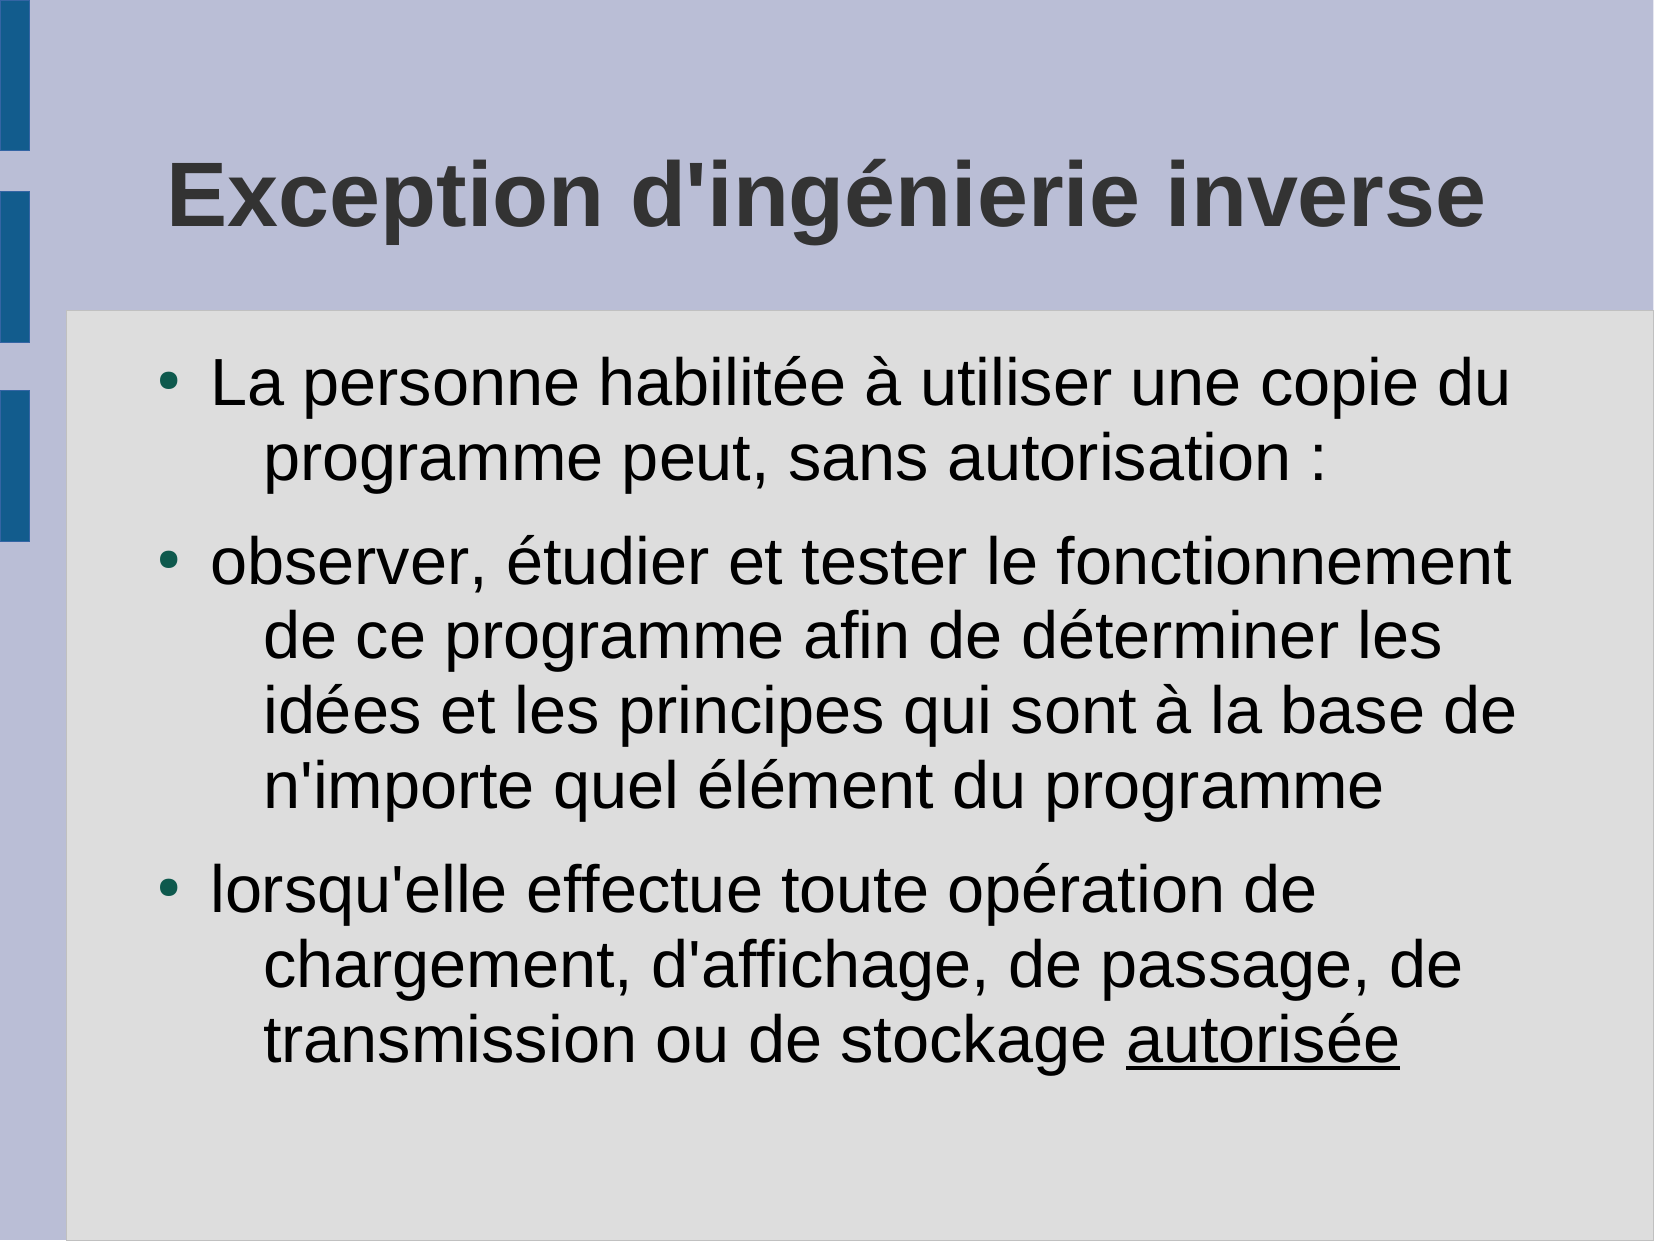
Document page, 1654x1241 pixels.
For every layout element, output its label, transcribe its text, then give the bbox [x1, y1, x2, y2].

list La personne habilitée à utiliser une copie du programme peut, sans autorisation : observer, étudier et tester le fonctionnement de ce programme afin de déterminer les idées et les principes qui sont à la base de n'importe quel élément du programme lorsqu'elle effectue toute opération de chargement, d'affichage, de passage, de transmission ou de stockage autorisée [121, 344, 1534, 1154]
title Exception d'ingénierie inverse [121, 91, 1534, 299]
